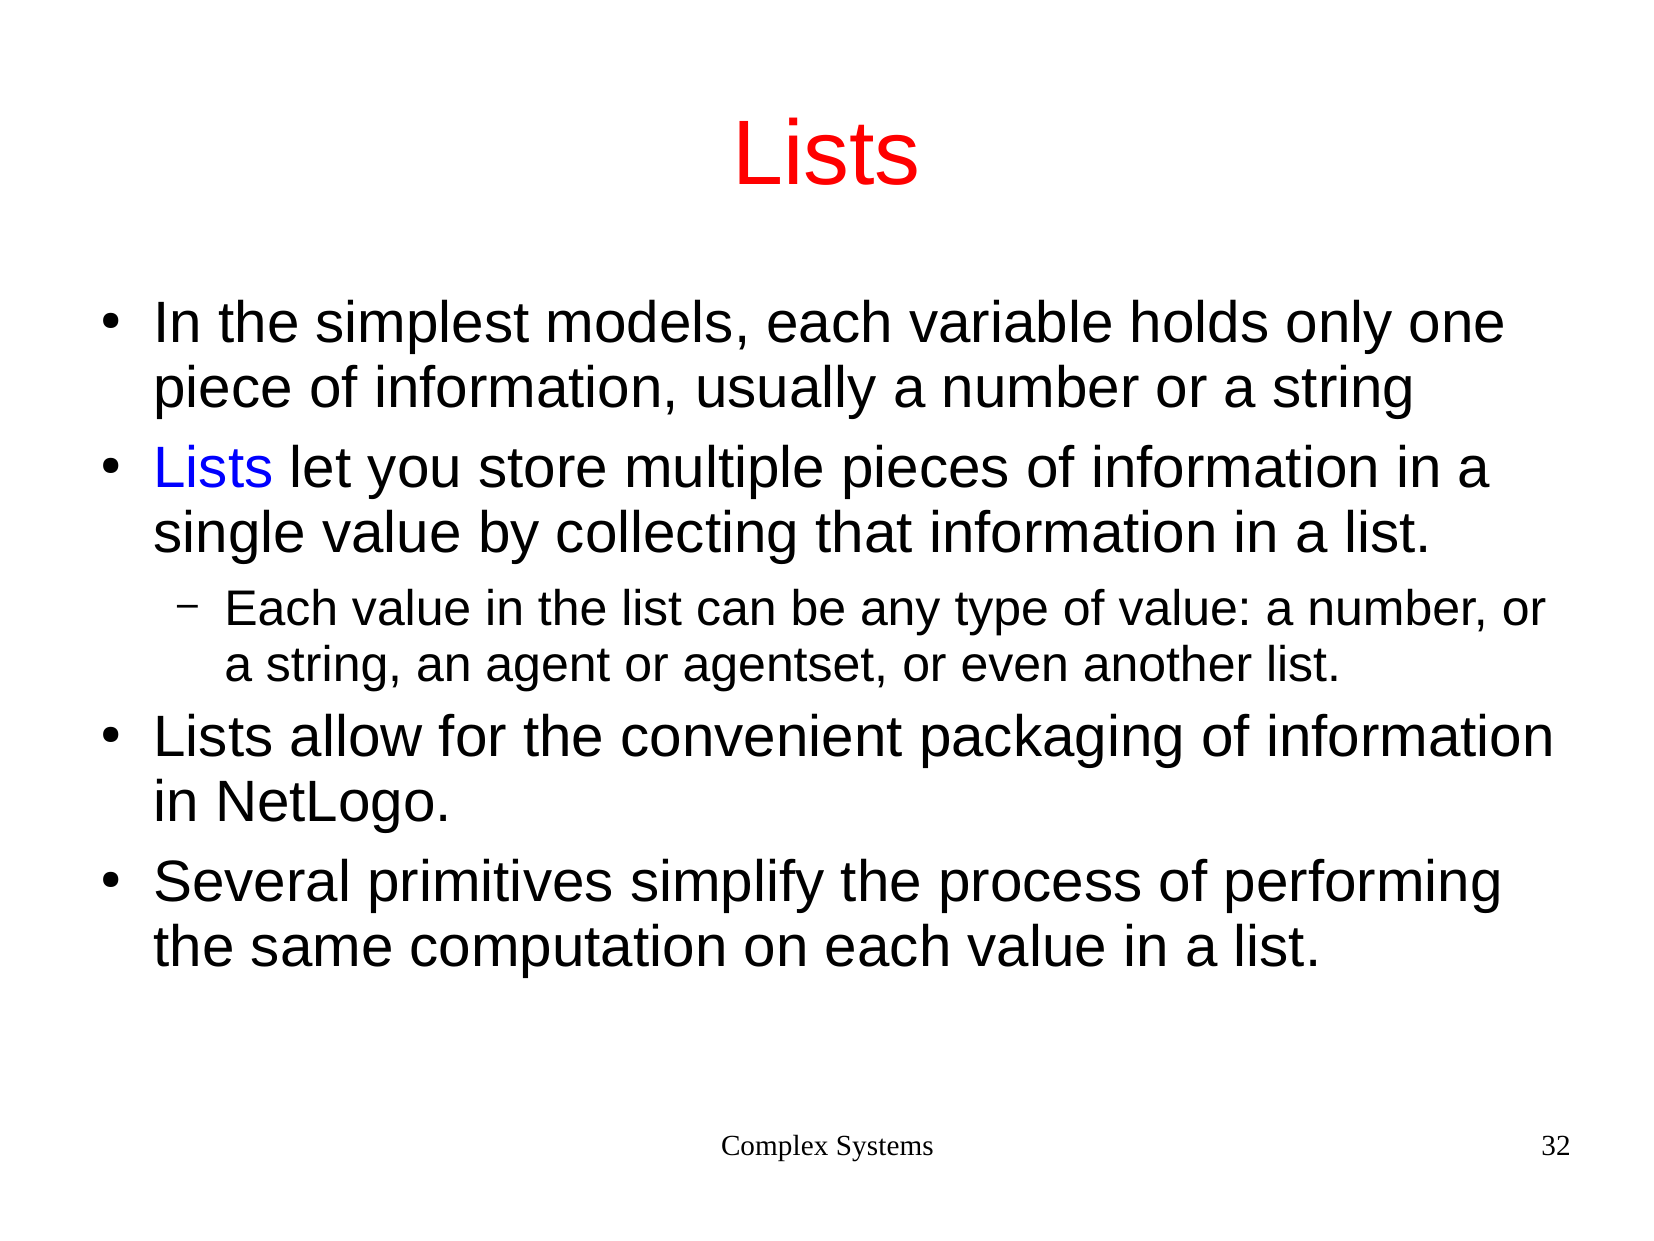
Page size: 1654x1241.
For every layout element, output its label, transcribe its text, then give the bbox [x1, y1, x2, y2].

list In the simplest models, each variable holds only one piece of information, usually a number or a string Lists let you store multiple pieces of information in a single value by collecting that information in a list. Each value in the list can be any type of value: a number, or a string, an agent or agentset, or even another list. Lists allow for the convenient packaging of information in NetLogo. Several primitives simplify the process of performing the same computation on each value in a list. [82, 290, 1571, 1109]
title Lists [82, 49, 1571, 257]
